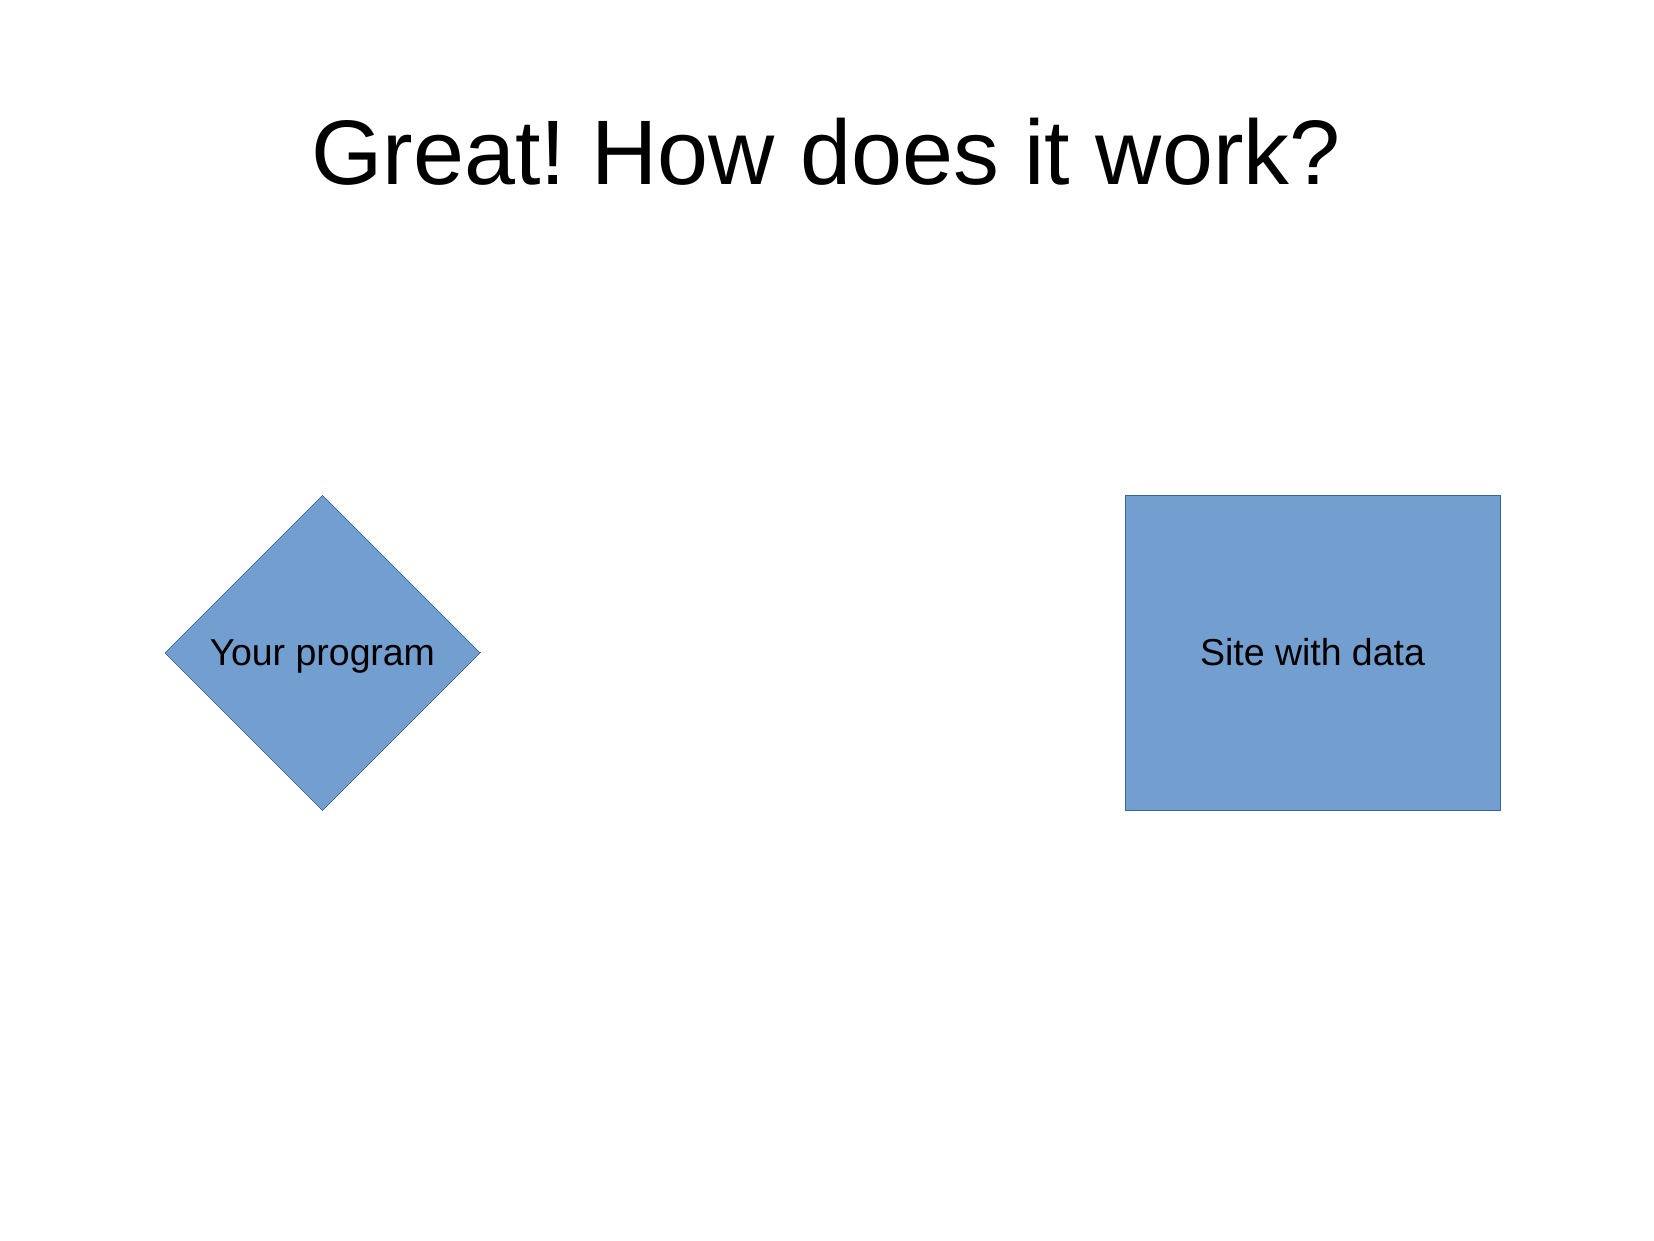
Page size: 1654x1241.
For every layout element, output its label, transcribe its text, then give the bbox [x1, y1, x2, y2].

text_box Your program [165, 495, 481, 811]
title Great! How does it work? [82, 49, 1571, 257]
text_box Site with data [1125, 495, 1501, 811]
